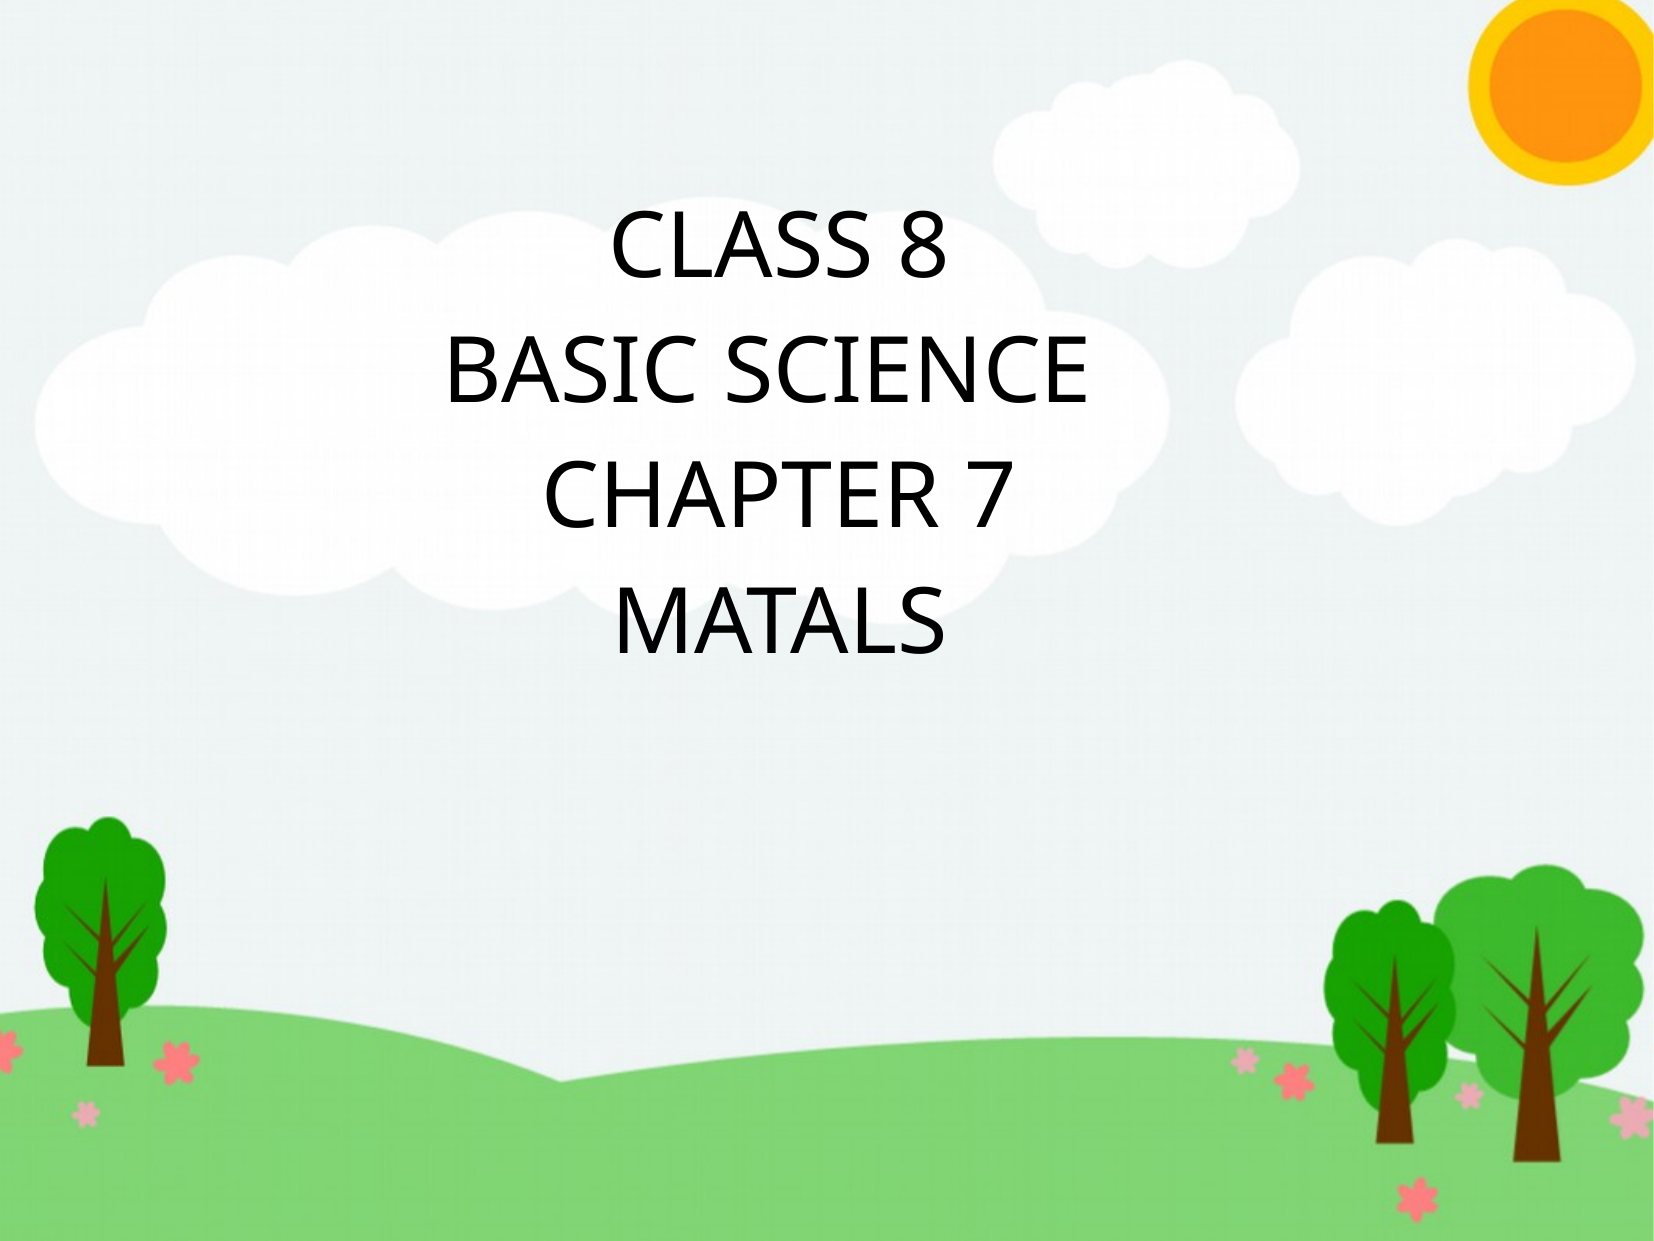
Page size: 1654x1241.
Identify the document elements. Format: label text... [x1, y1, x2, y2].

title CLASS 8 BASIC SCIENCE CHAPTER 7 MATALS [47, 192, 1512, 668]
picture [0, 0, 1654, 1241]
